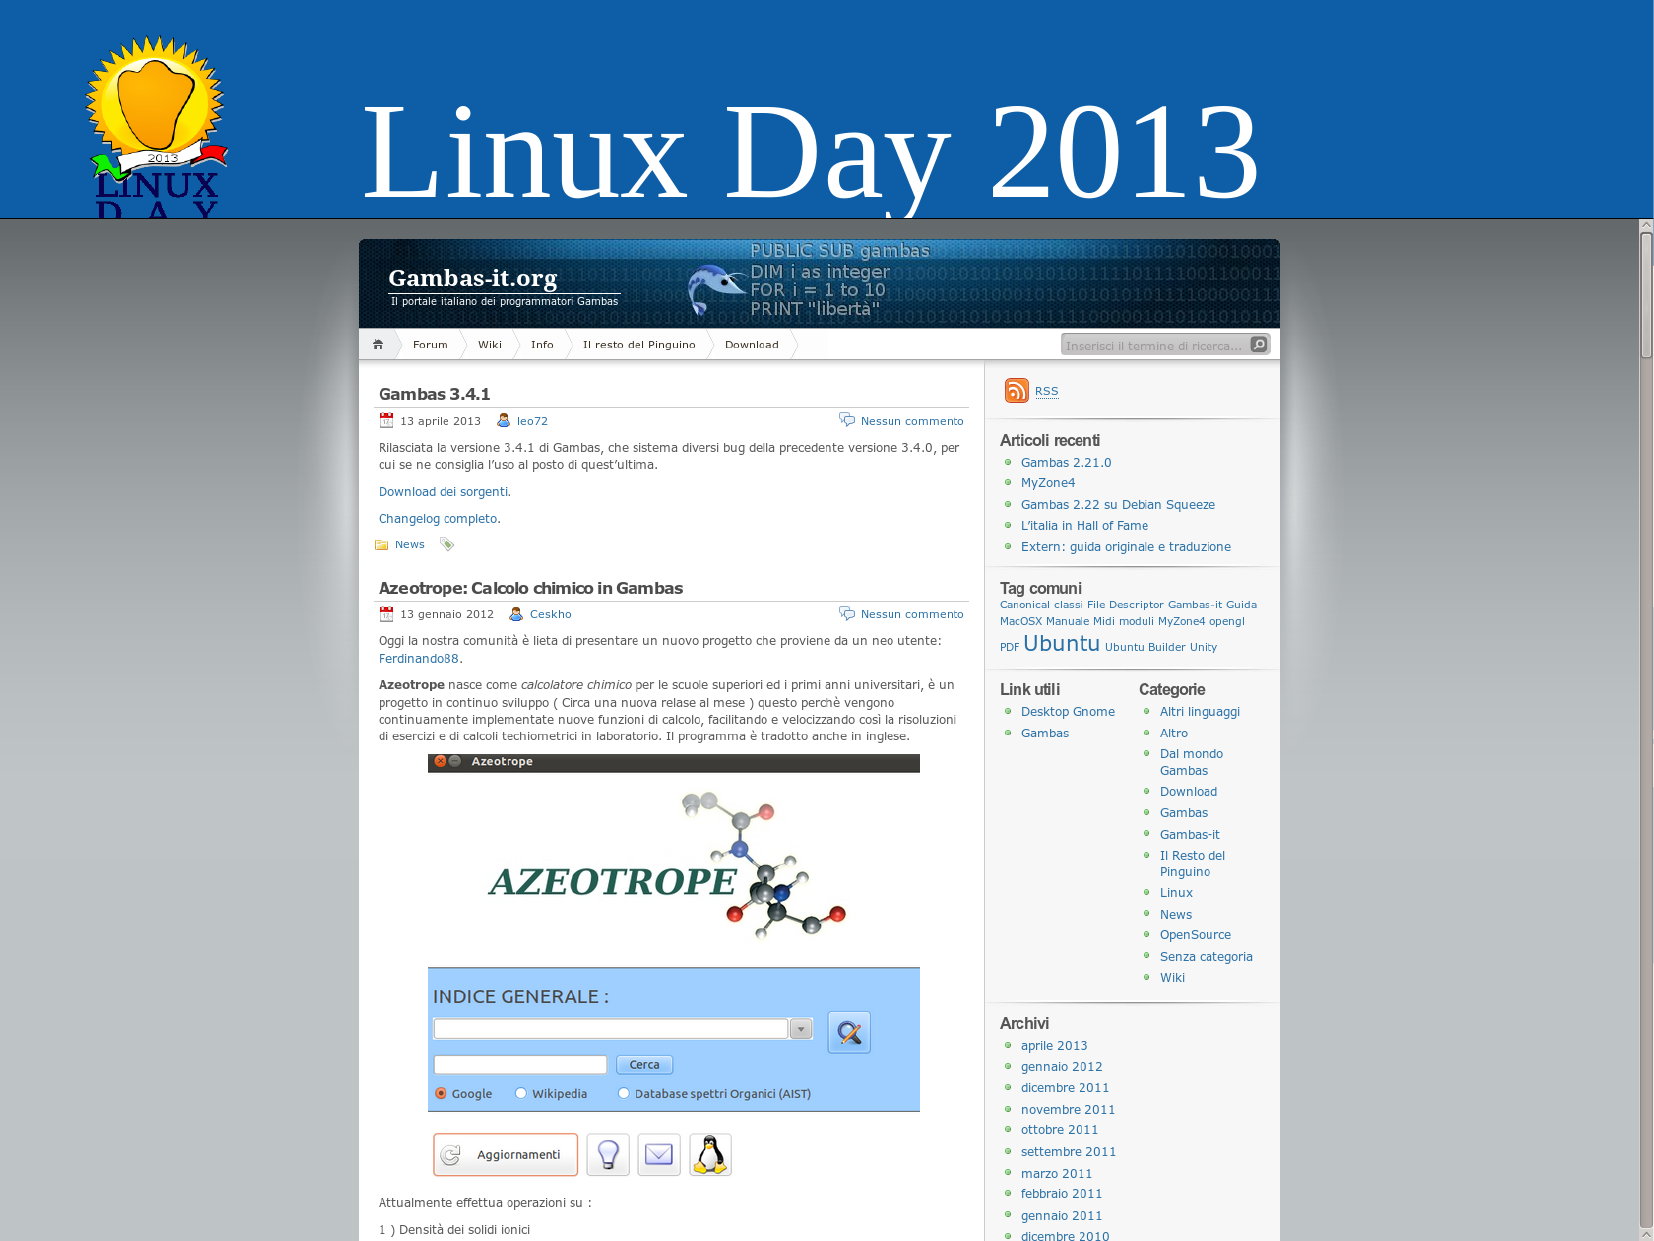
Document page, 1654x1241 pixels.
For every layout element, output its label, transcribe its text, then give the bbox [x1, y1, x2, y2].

title Linux Day 2013 [237, 47, 1465, 218]
picture [0, 14, 1654, 1241]
